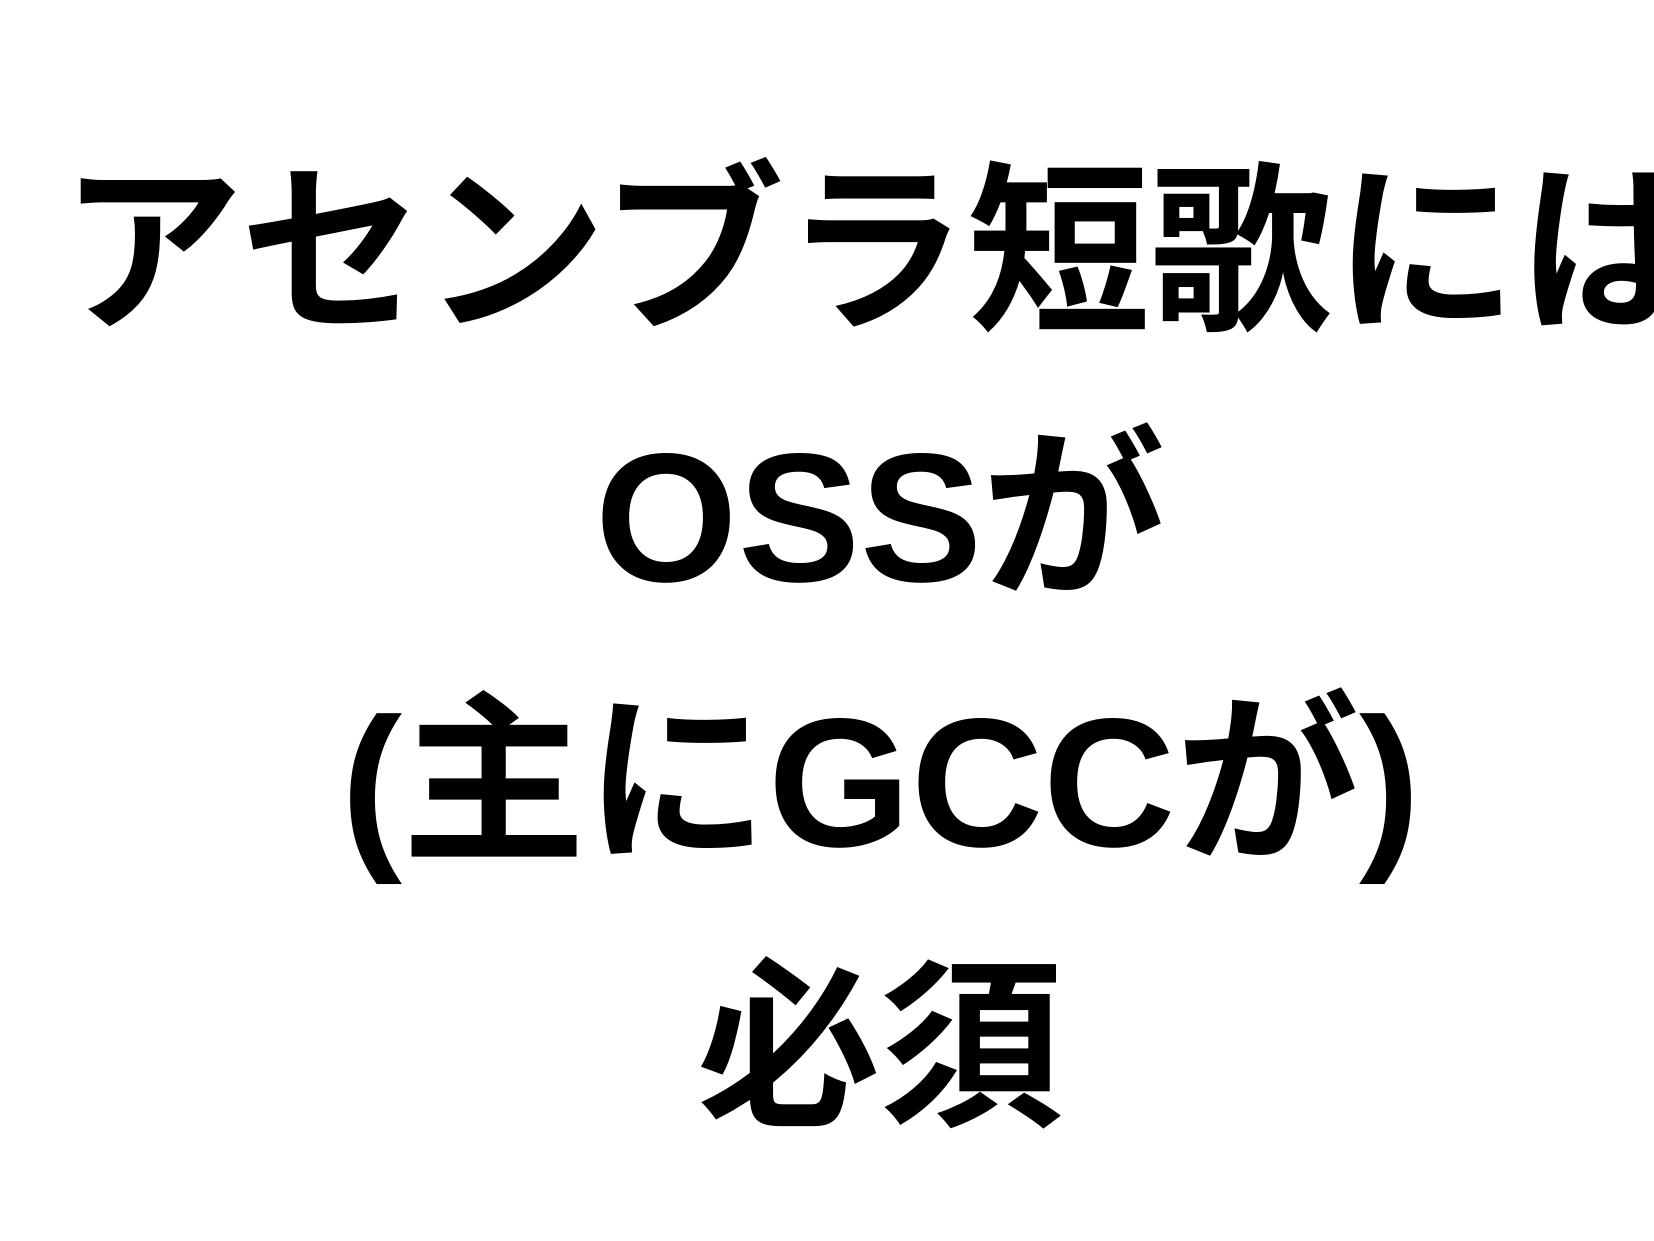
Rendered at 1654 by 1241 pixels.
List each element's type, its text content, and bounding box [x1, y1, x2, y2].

text_box アセンブラ短歌には OSSが (主にGCCが) 必須 [46, 96, 1595, 916]
